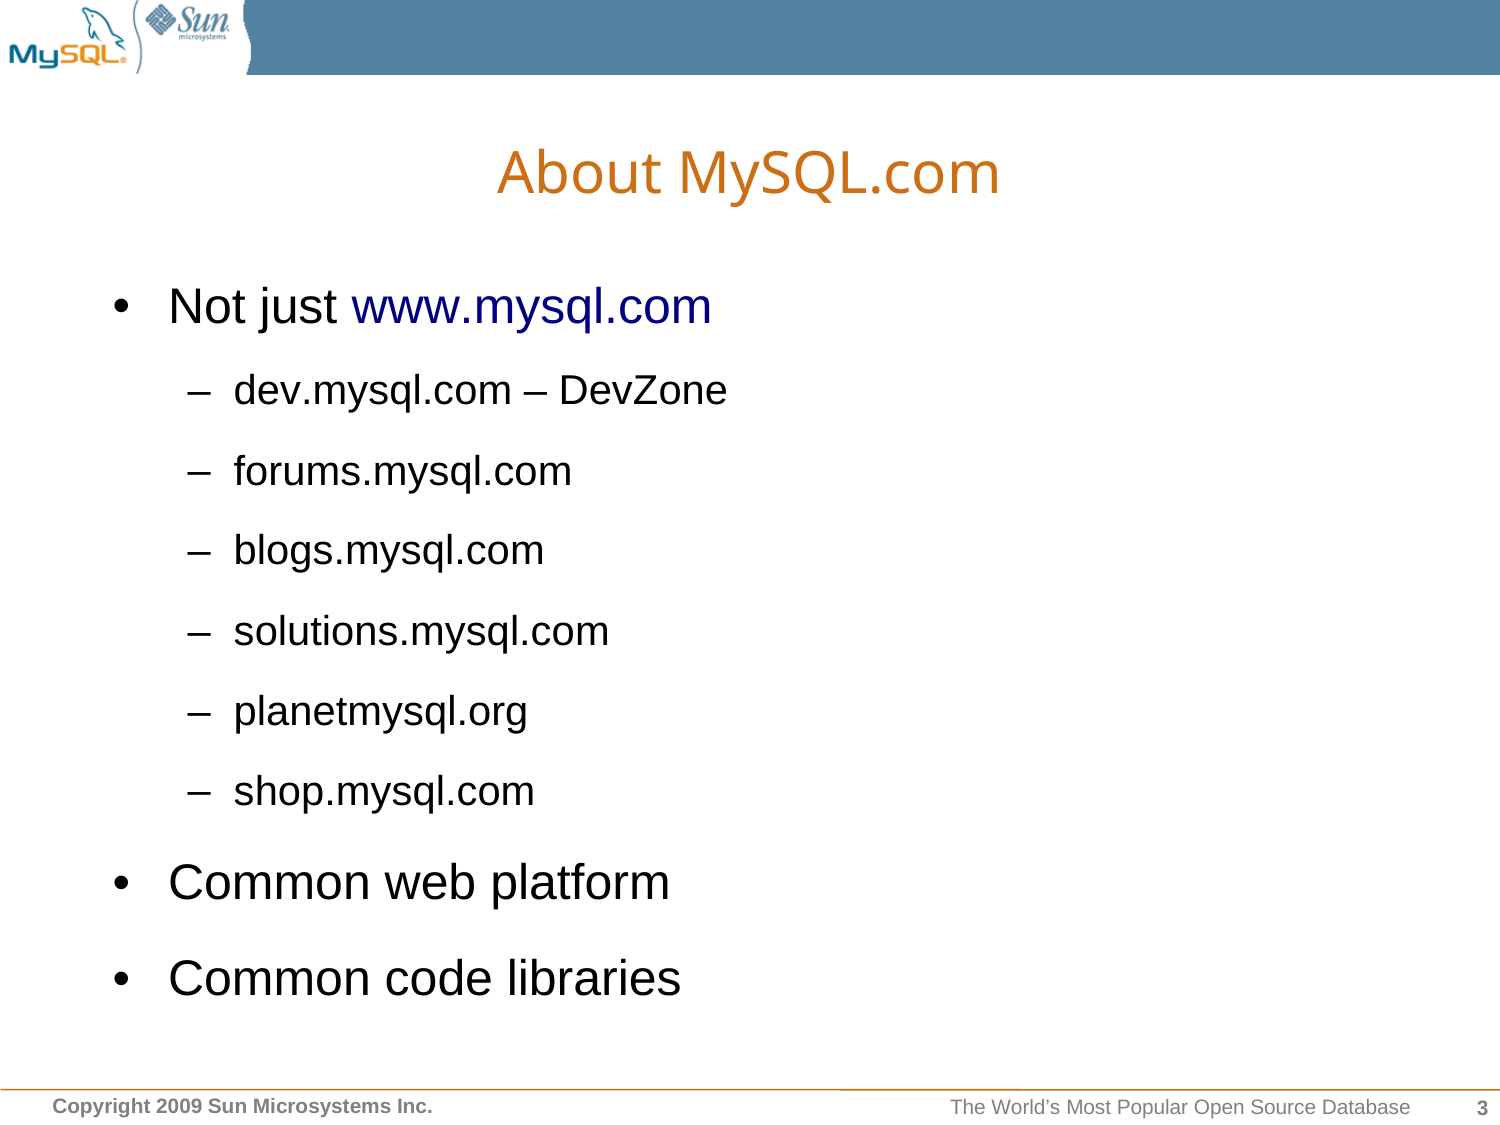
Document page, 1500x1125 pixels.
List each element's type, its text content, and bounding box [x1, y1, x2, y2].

picture [0, 0, 1500, 75]
list Not just www.mysql.com dev.mysql.com – DevZone forums.mysql.com blogs.mysql.com solutions.mysql.com planetmysql.org shop.mysql.com Common web platform Common code libraries [112, 249, 1387, 1113]
title About MySQL.com [0, 87, 1500, 225]
